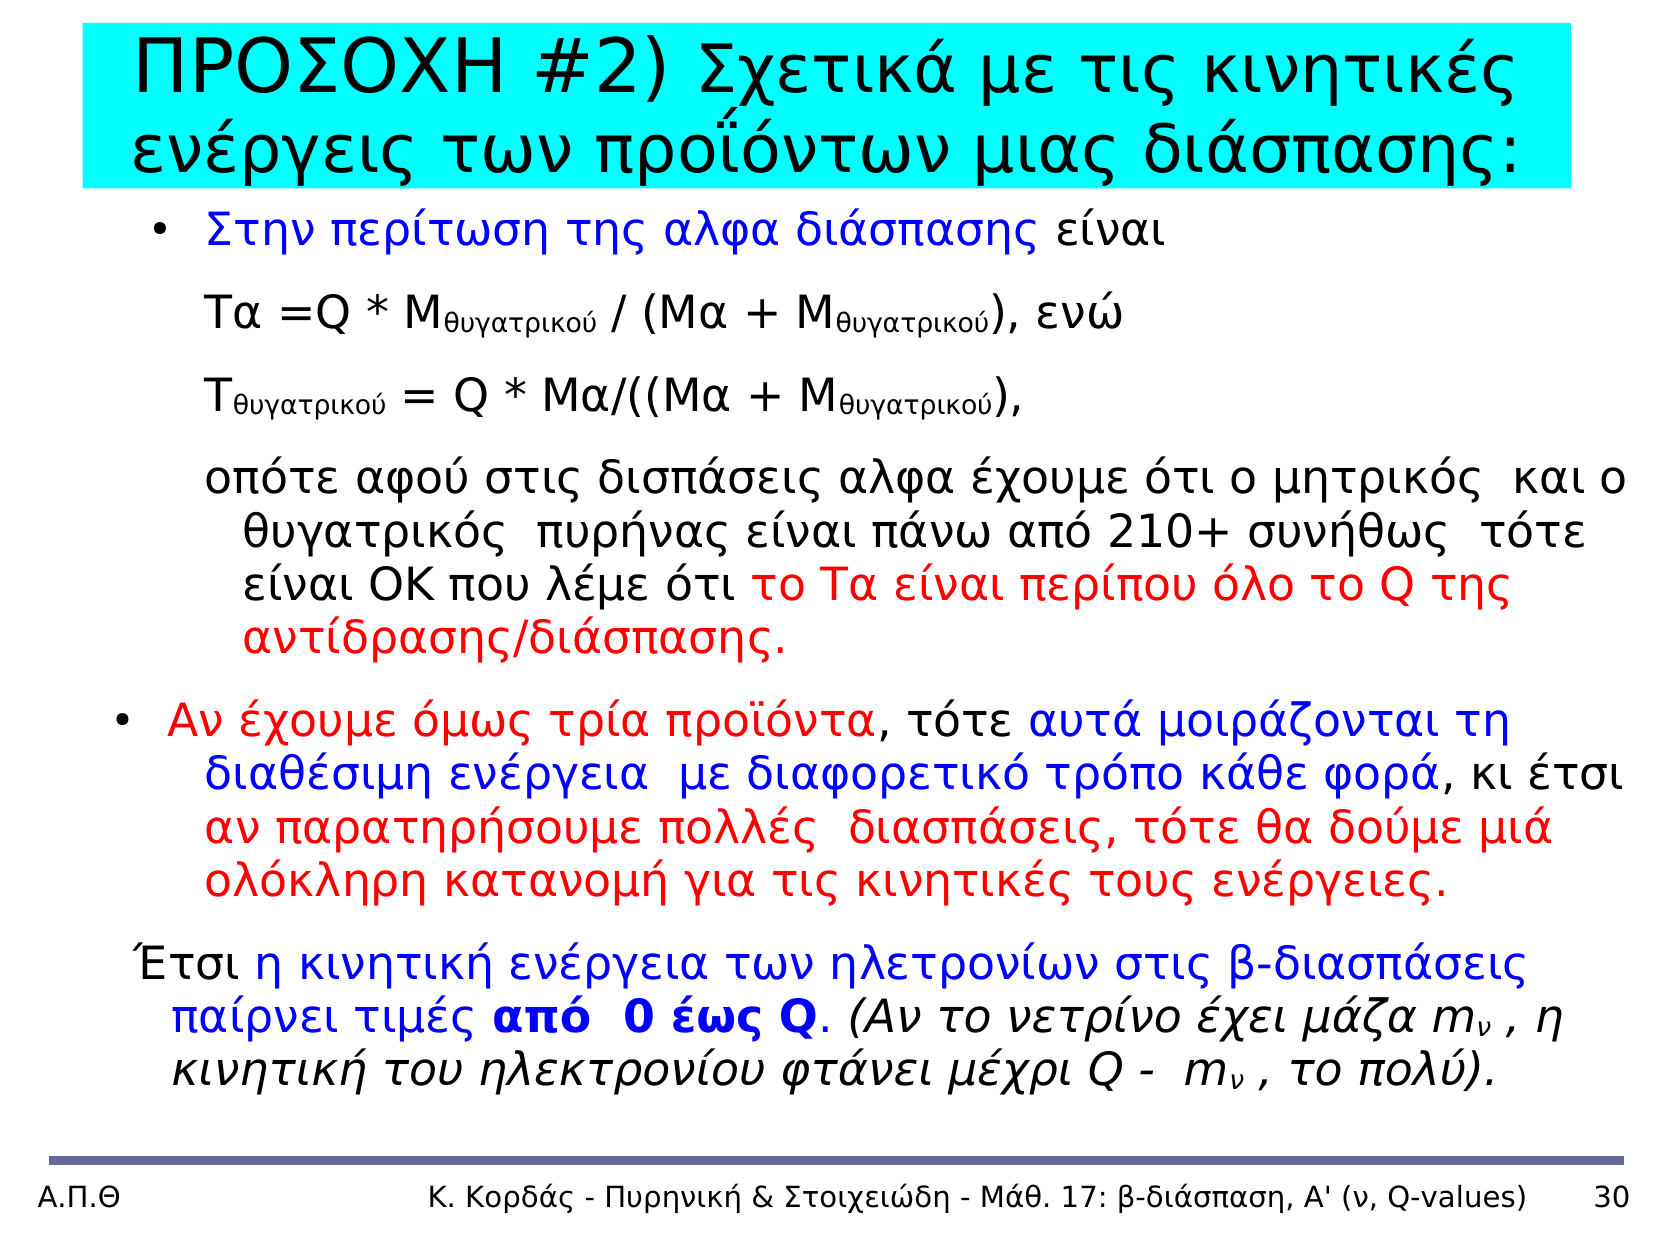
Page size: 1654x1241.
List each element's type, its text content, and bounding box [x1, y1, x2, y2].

title ΠΡΟΣΟΧΗ #2) Σχετικά με τις κινητικές ενέργεις των προΐόντων μιας διάσπασης: [82, 22, 1571, 189]
list Στην περίτωση της αλφα διάσπασης είναι Τα =Q * Μθυγατρικού / (Μα + Μθυγατρικού), ενώ Τθυγατρικού = Q * Μα/((Μα + Μθυγατρικού), οπότε αφού στις δισπάσεις αλφα έχουμε ότι ο μητρικός και ο θυγατρικός πυρήνας είναι πάνω από 210+ συνήθως τότε είναι ΟΚ που λέμε ότι το Τα είναι περίπου όλο το Q της αντίδρασης/διάσπασης. Αν έχουμε όμως τρία προϊόντα, τότε αυτά μοιράζονται τη διαθέσιμη ενέργεια με διαφορετικό τρόπο κάθε φορά, κι έτσι αν παρατηρήσουμε πολλές διασπάσεις, τότε θα δούμε μιά ολόκληρη κατανομή για τις κινητικές τους ενέργειες. Έτσι η κινητική ενέργεια των ηλετρονίων στις β-διασπάσεις παίρνει τιμές από 0 έως Q. (Αν το νετρίνο έχει μάζα mν , η κινητική του ηλεκτρονίου φτάνει μέχρι Q - mν , το πολύ). [59, 203, 1630, 1180]
